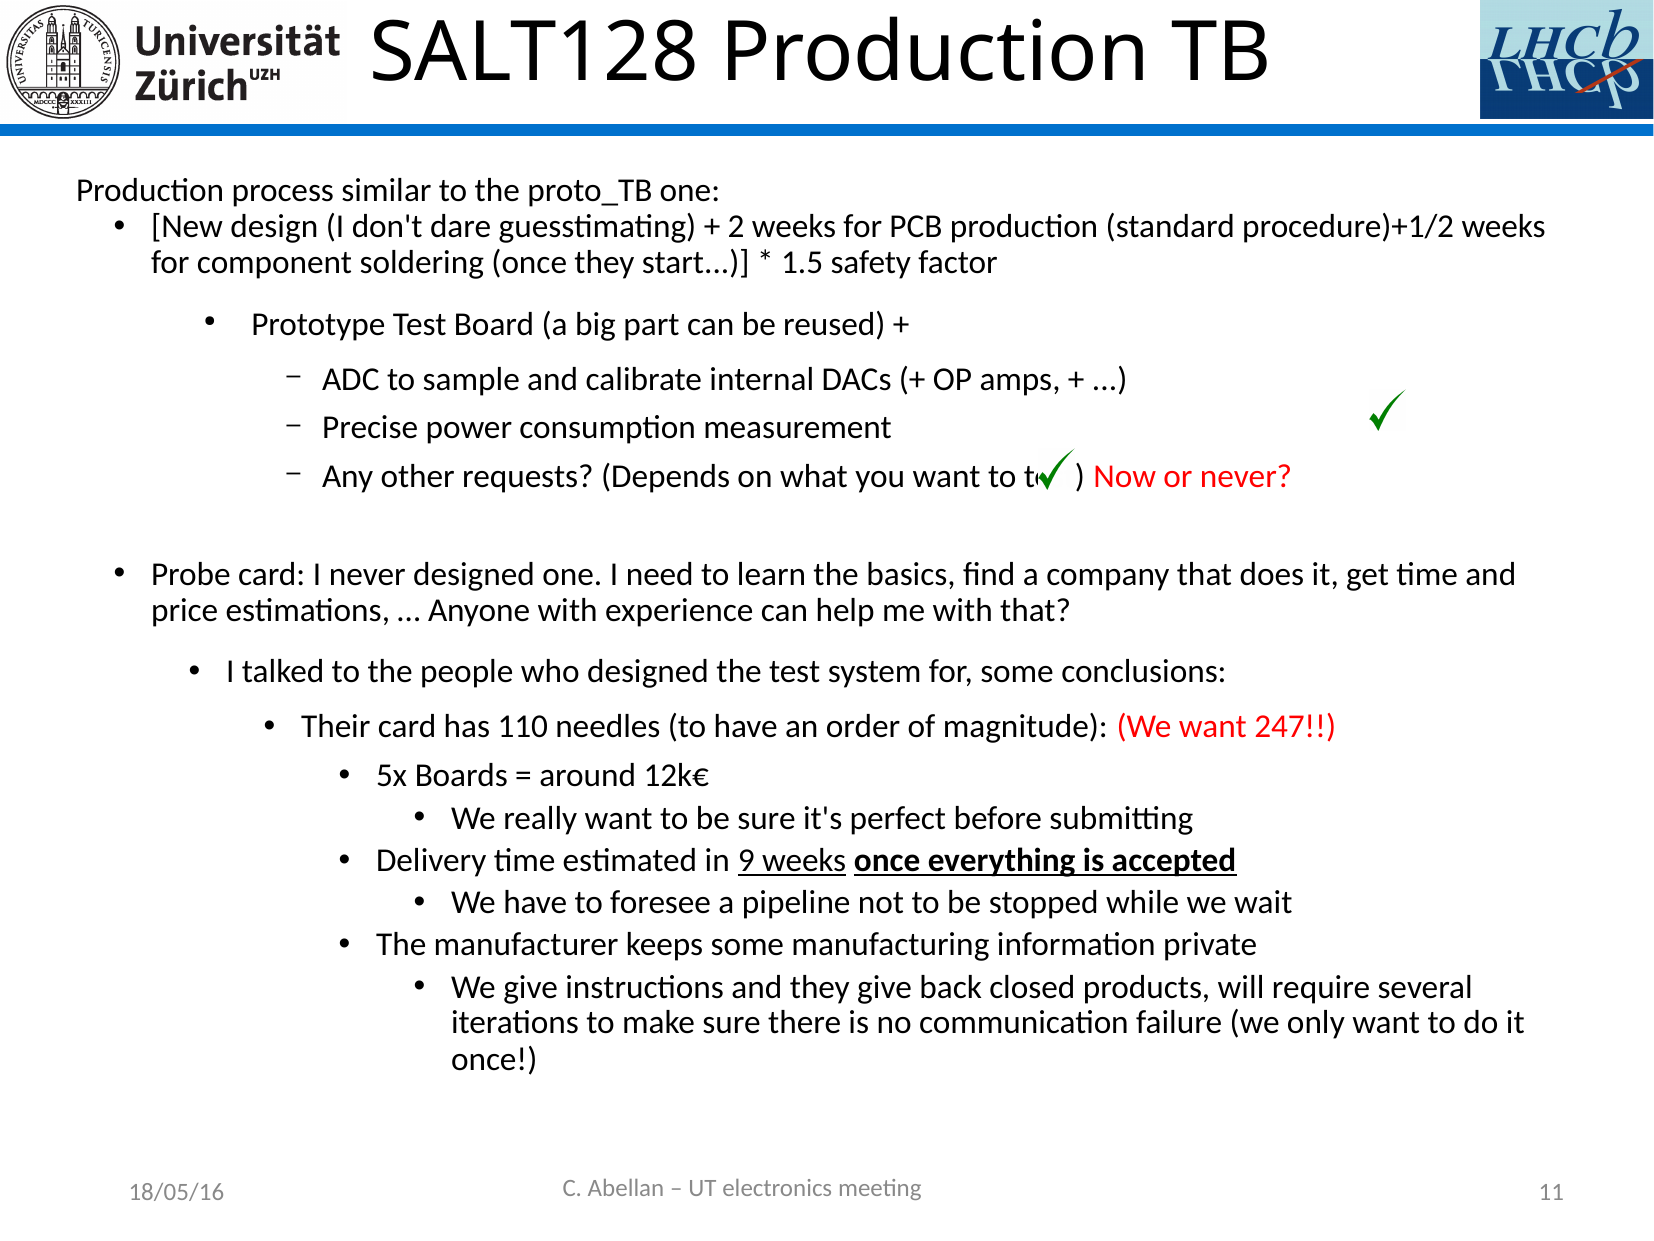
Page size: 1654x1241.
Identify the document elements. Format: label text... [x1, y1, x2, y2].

picture [1038, 448, 1075, 490]
list Production process similar to the proto_TB one: [New design (I don't dare guesstimating) + 2 weeks for PCB production (standard procedure)+1/2 weeks for component soldering (once they start...)] * 1.5 safety factor Prototype Test Board (a big part can be reused) + ADC to sample and calibrate internal DACs (+ OP amps, + ...) Precise power consumption measurement Any other requests? (Depends on what you want to test) Now or never? Probe card: I never designed one. I need to learn the basics, find a company that does it, get time and price estimations, … Anyone with experience can help me with that? I talked to the people who designed the test system for, some conclusions: Their card has 110 needles (to have an order of magnitude): (We want 247!!) 5x Boards = around 12k€ We really want to be sure it's perfect before submitting Delivery time estimated in 9 weeks once everything is accepted We have to foresee a pipeline not to be stopped while we wait The manufacturer keeps some manufacturing information private We give instructions and they give back closed products, will require several iterations to make sure there is no communication failure (we only want to do it once!) [23, 165, 1607, 1170]
title SALT128 Production TB [354, 1, 1477, 107]
picture [1480, 0, 1654, 119]
picture [1369, 389, 1406, 431]
picture [0, 1, 347, 124]
